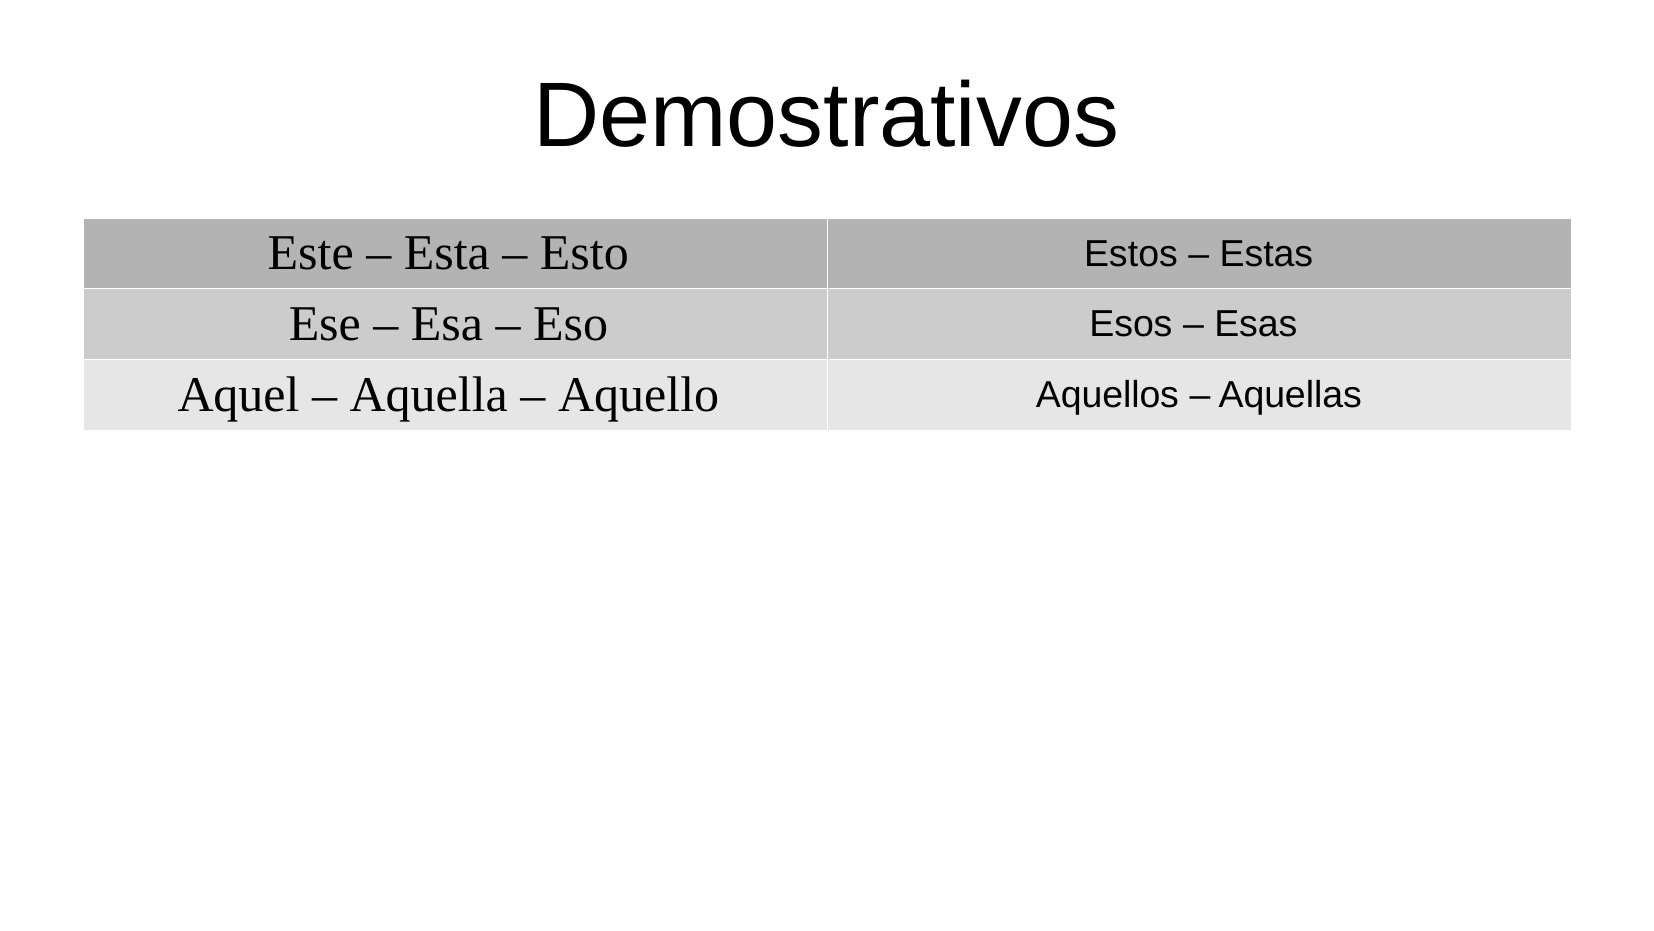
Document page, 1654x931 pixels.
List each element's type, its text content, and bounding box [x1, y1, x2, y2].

table_header Estos – Estas [828, 219, 1571, 288]
table_header Este – Esta – Esto [84, 219, 827, 288]
table_cell Aquellos – Aquellas [828, 360, 1571, 430]
title Demostrativos [82, 37, 1571, 193]
table_cell Ese – Esa – Eso [84, 289, 827, 359]
table_cell Aquel – Aquella – Aquello [84, 360, 827, 430]
table_cell Esos – Esas [828, 289, 1571, 359]
